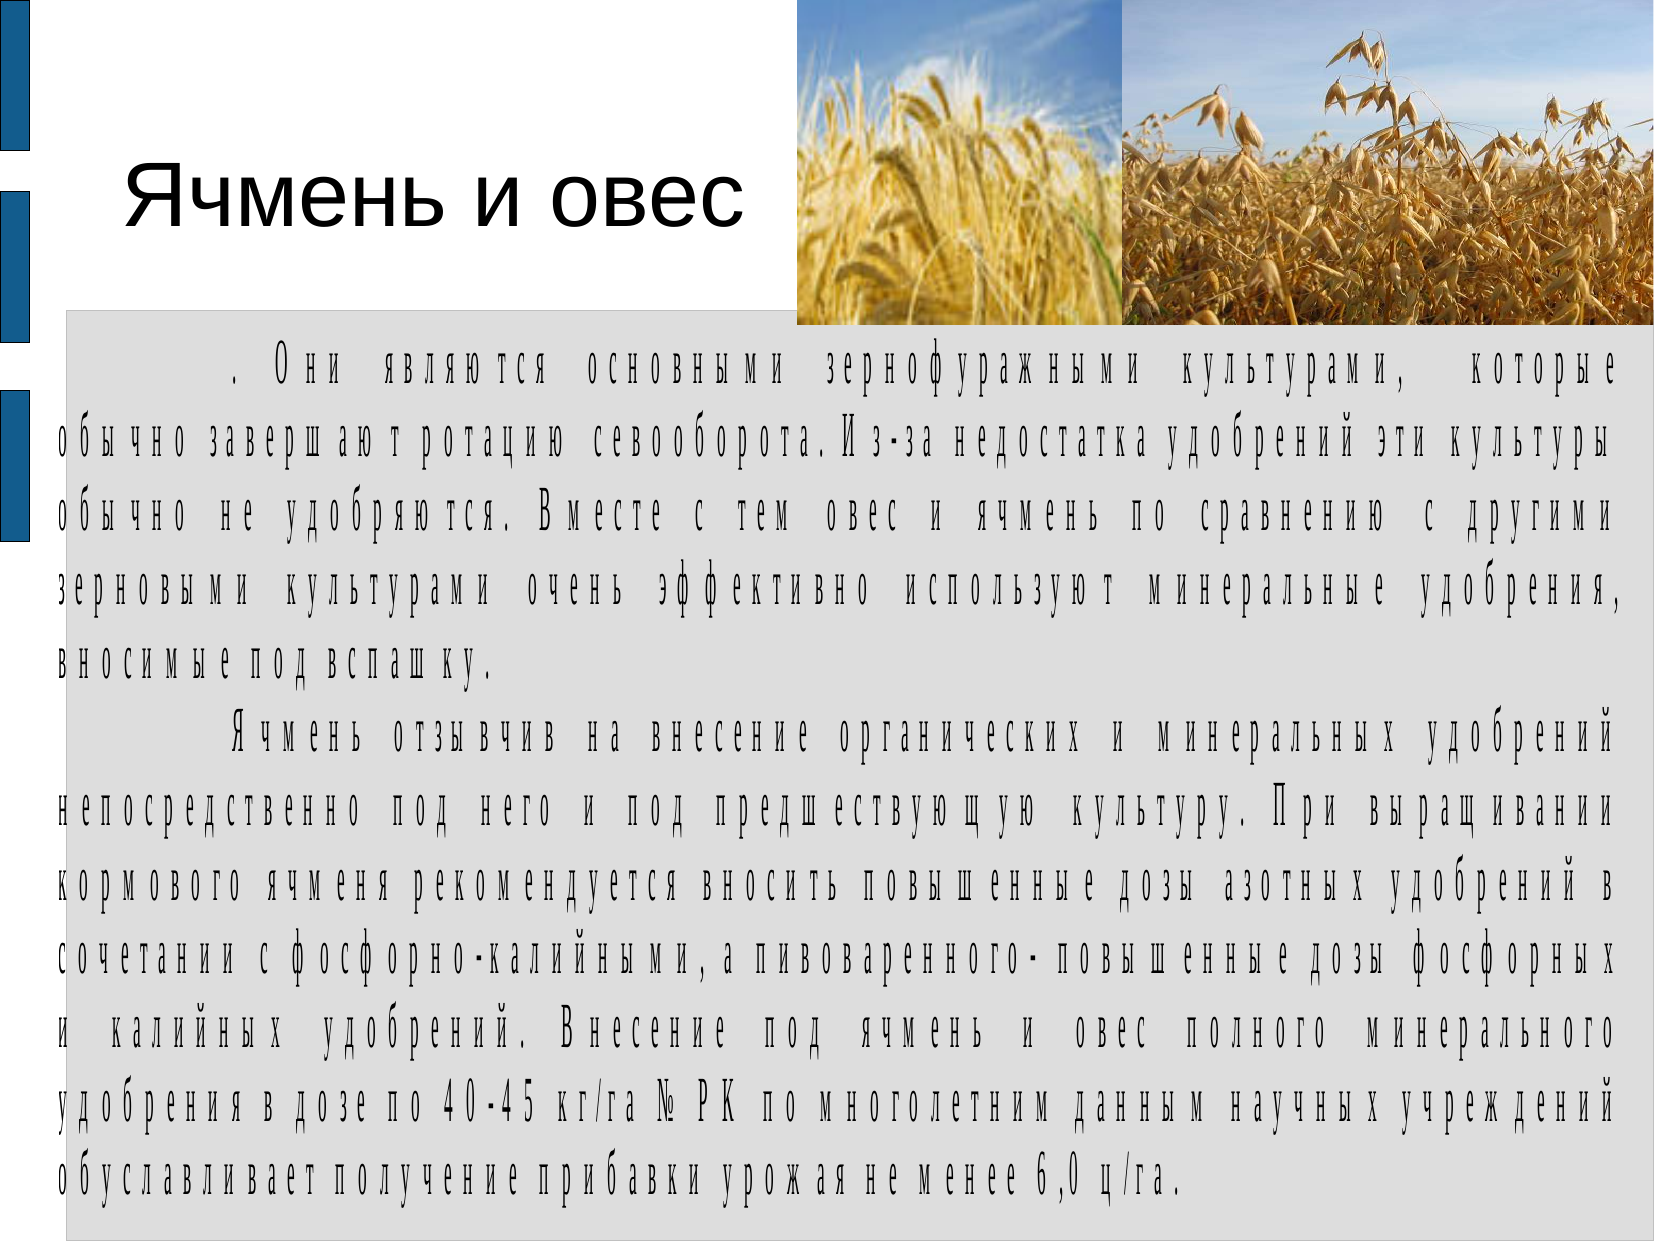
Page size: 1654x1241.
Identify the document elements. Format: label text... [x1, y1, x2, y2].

picture [59, 0, 1654, 1211]
title Ячмень и овес [121, 98, 797, 291]
